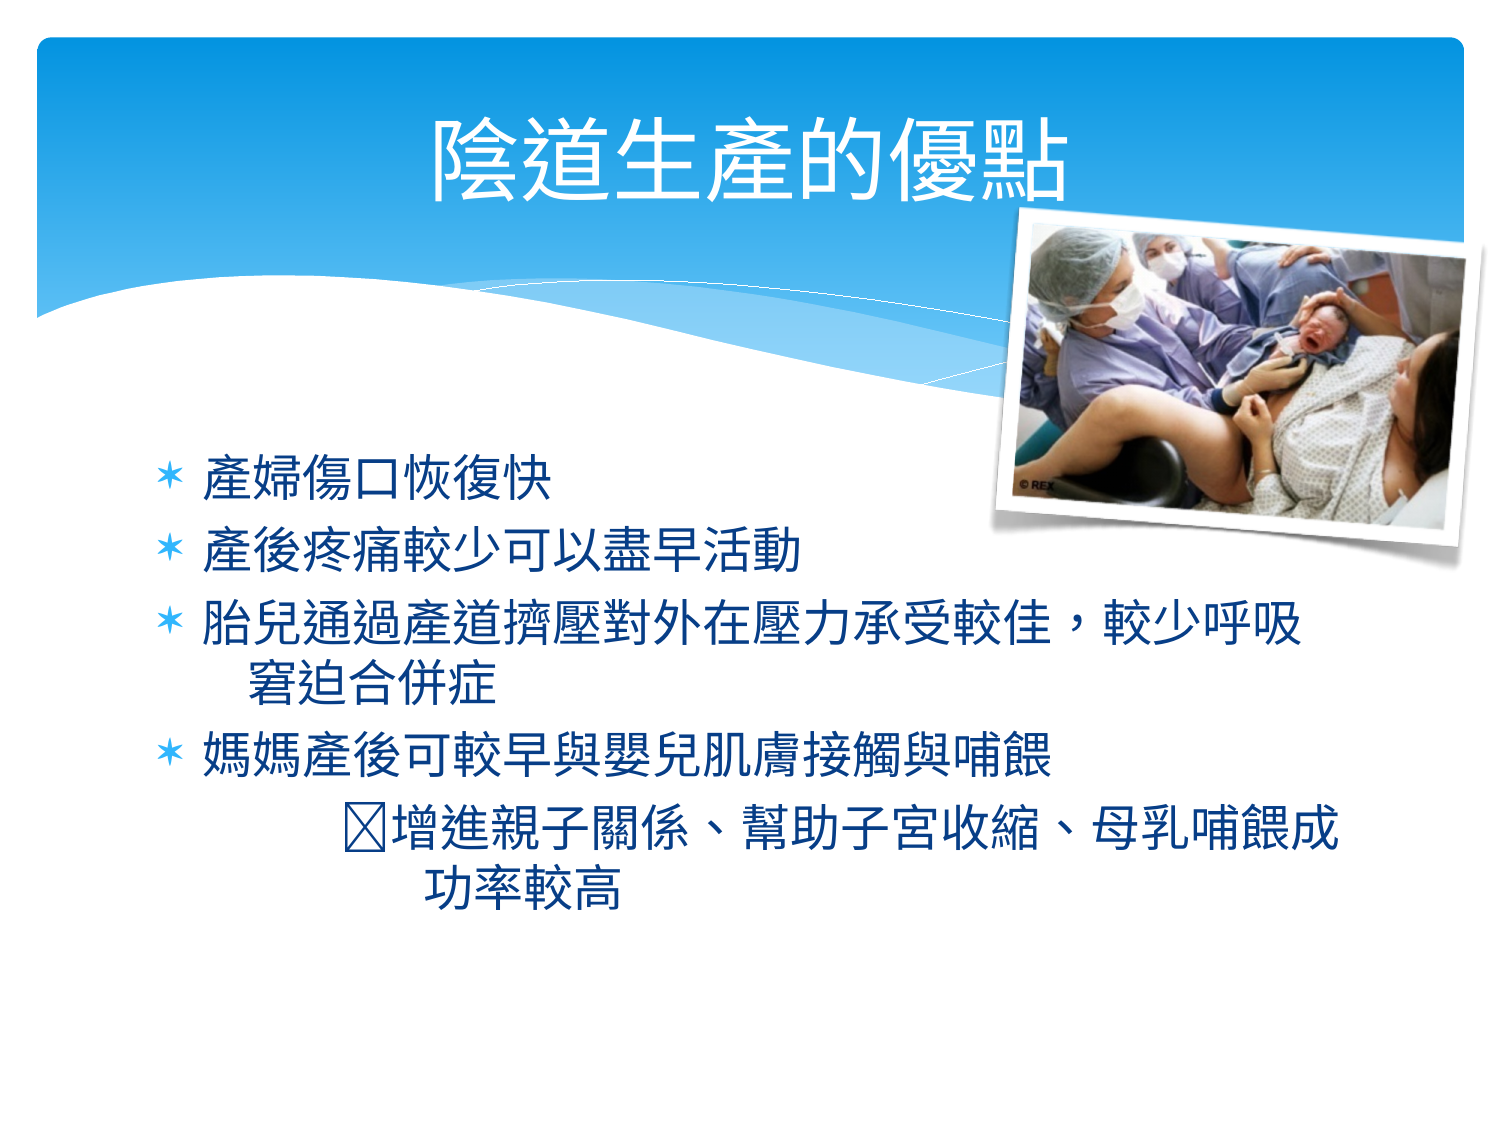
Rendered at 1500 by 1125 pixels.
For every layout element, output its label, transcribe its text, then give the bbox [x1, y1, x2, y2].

picture [988, 208, 1488, 573]
title 陰道生產的優點 [75, 55, 1426, 261]
list 產婦傷口恢復快 產後疼痛較少可以盡早活動 胎兒通過產道擠壓對外在壓力承受較佳，較少呼吸窘迫合併症 媽媽產後可較早與嬰兒肌膚接觸與哺餵 增進親子關係、幫助子宮收縮、母乳哺餵成功率較高 [142, 438, 1359, 1005]
